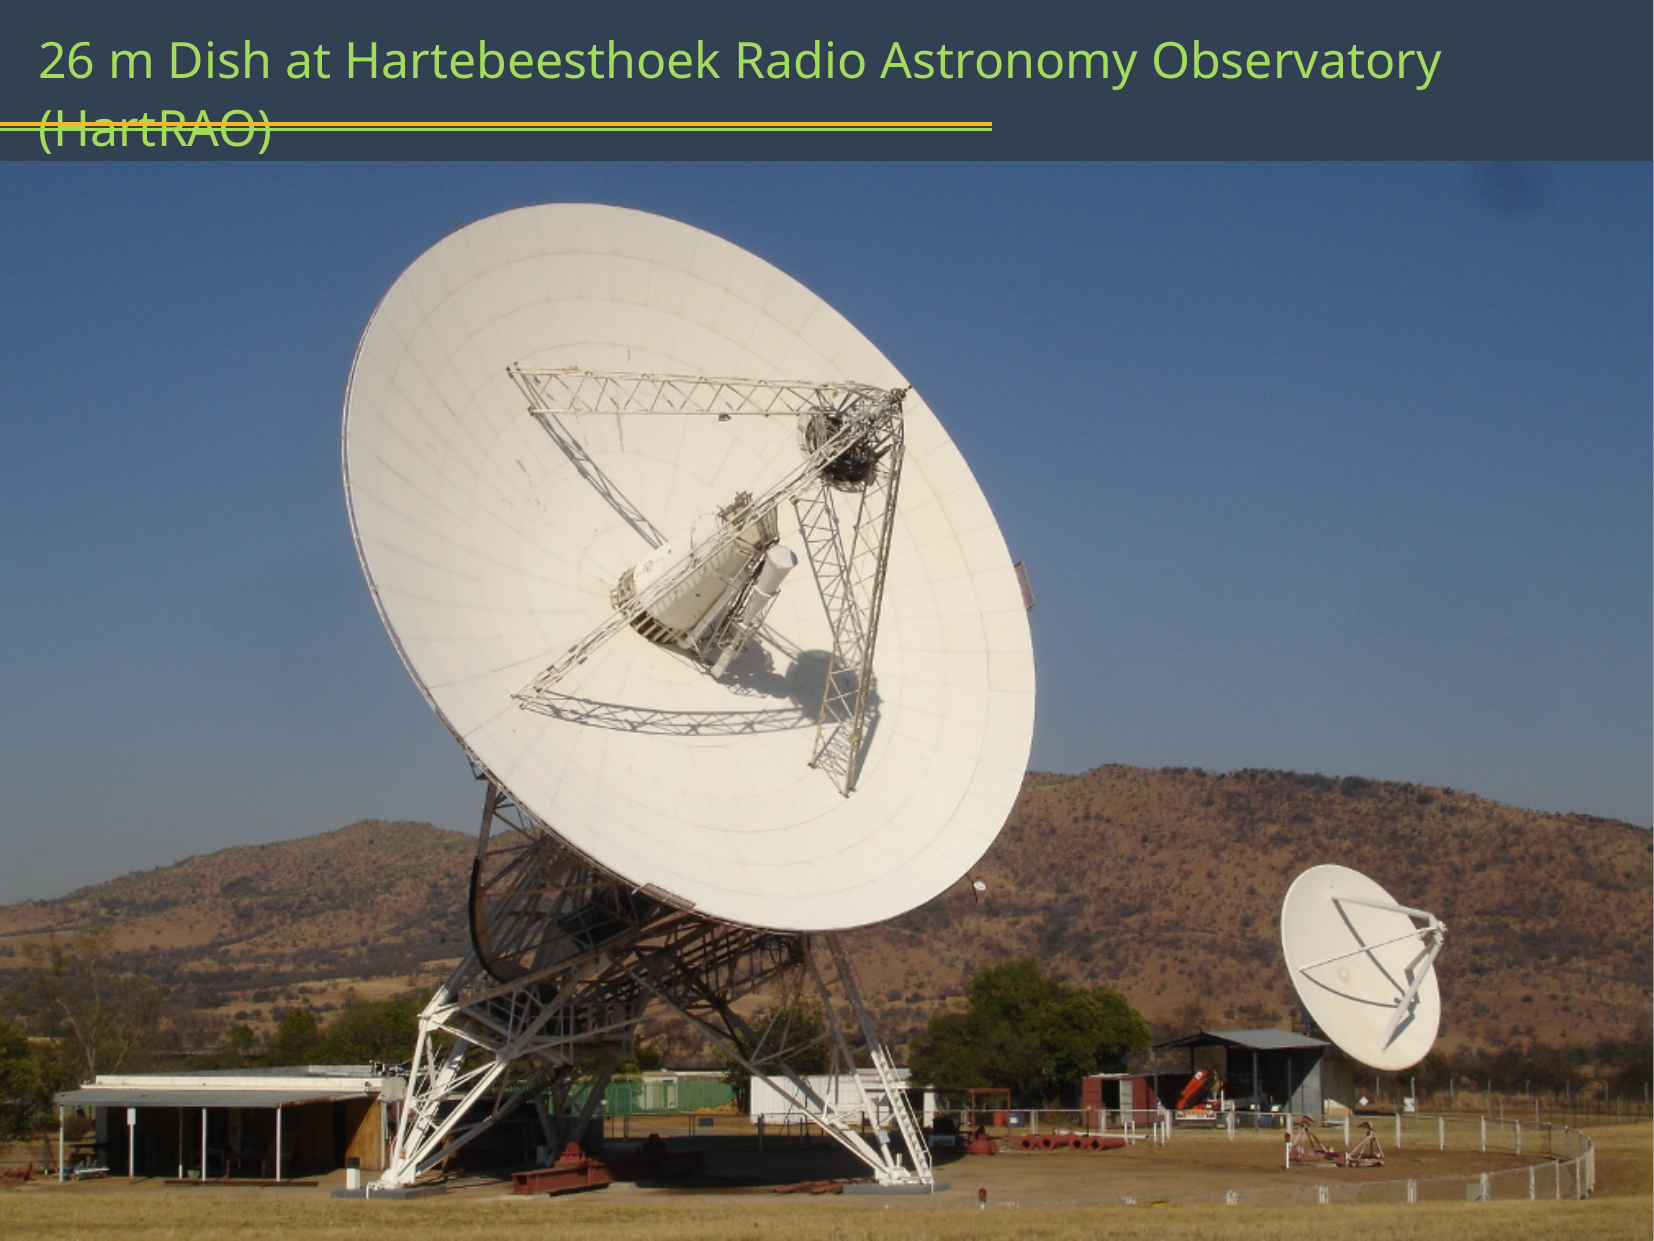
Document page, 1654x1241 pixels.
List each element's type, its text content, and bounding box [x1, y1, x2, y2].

text_box 26 m Dish at Hartebeesthoek Radio Astronomy Observatory (HartRAO) [23, 17, 1630, 93]
picture [0, 161, 1654, 1241]
